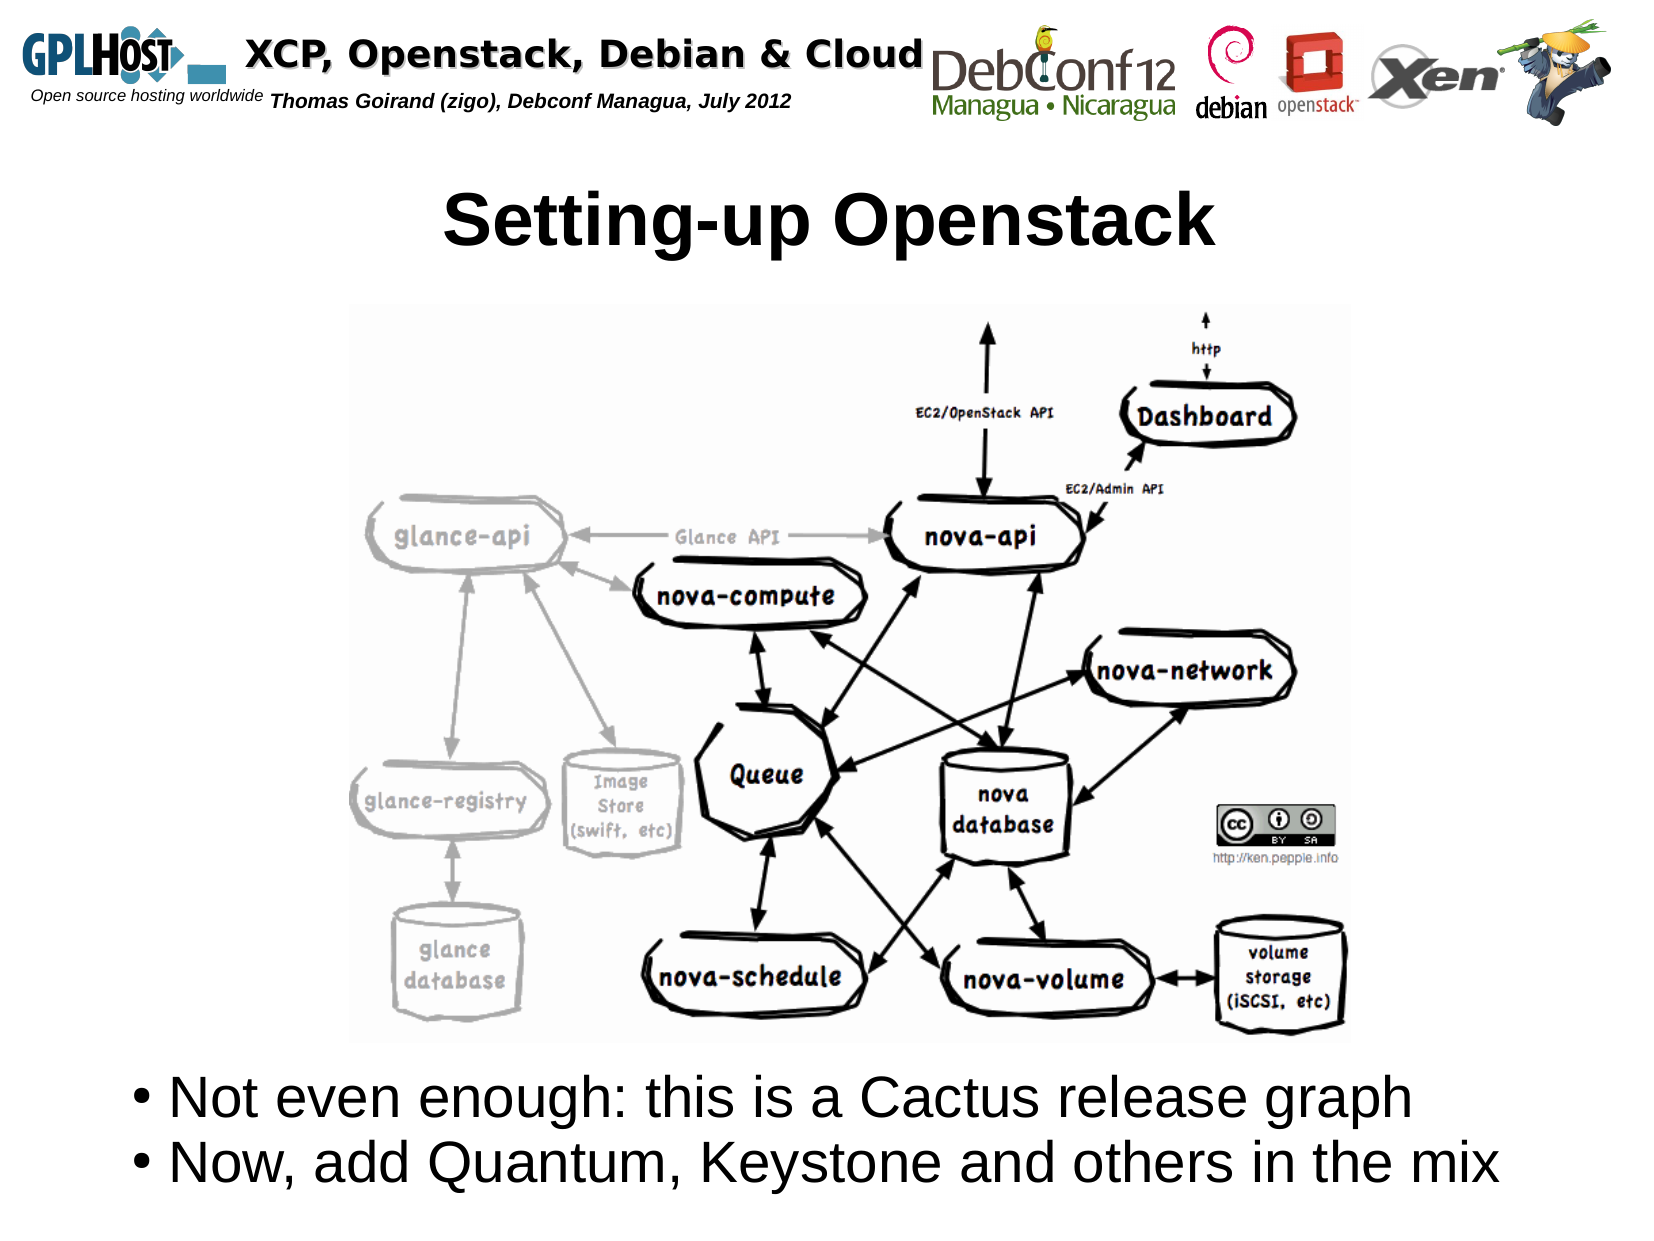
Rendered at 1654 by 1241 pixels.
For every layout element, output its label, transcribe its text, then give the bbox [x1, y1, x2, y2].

picture [1497, 19, 1611, 126]
text_box Setting-up Openstack [103, 170, 1556, 269]
picture [349, 304, 1351, 1043]
picture [933, 25, 1175, 121]
picture [1271, 24, 1364, 121]
text_box Not even enough: this is a Cactus release graph Now, add Quantum, Keystone and others in the mix [116, 1057, 1621, 1203]
picture [21, 19, 226, 89]
